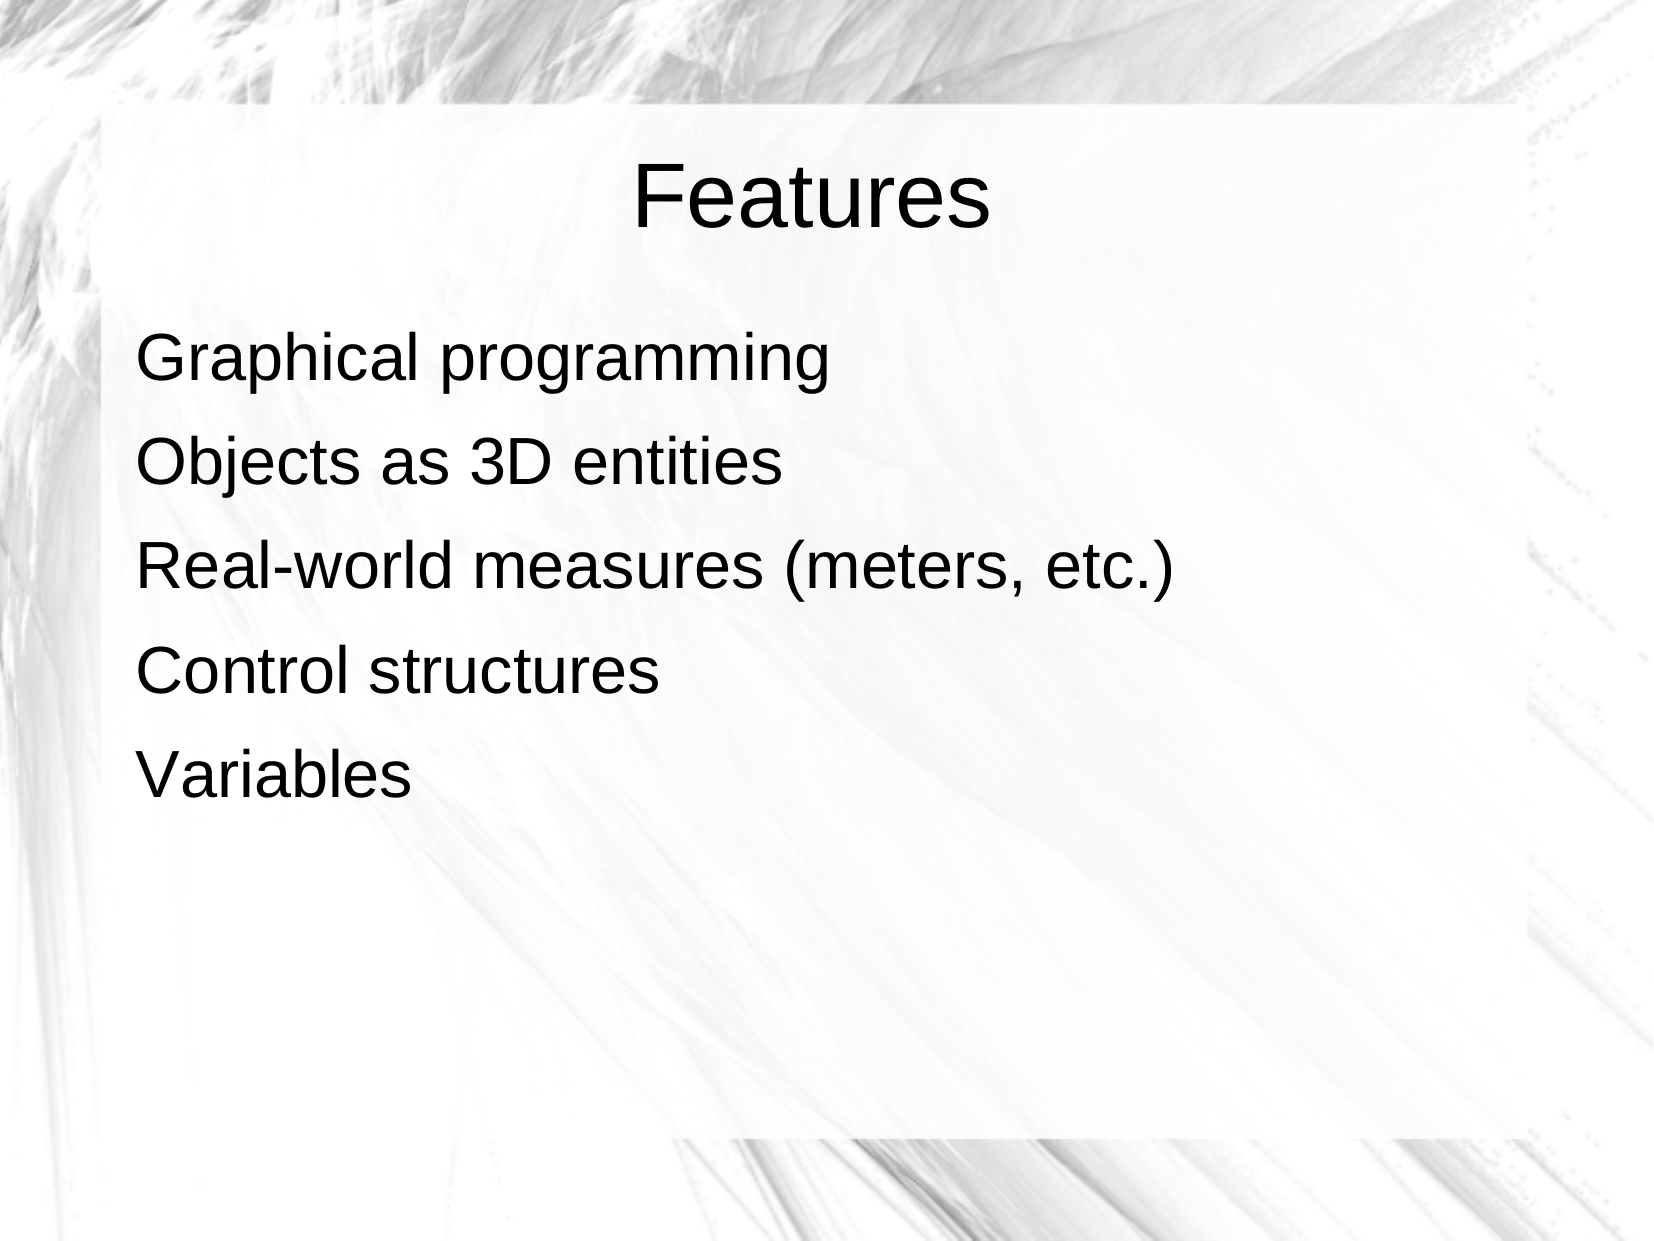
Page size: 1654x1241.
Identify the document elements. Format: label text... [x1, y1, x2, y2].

title Features [118, 119, 1506, 273]
list Graphical programming Objects as 3D entities Real-world measures (meters, etc.) Control structures Variables [118, 319, 1571, 1079]
picture [0, 0, 1654, 1241]
